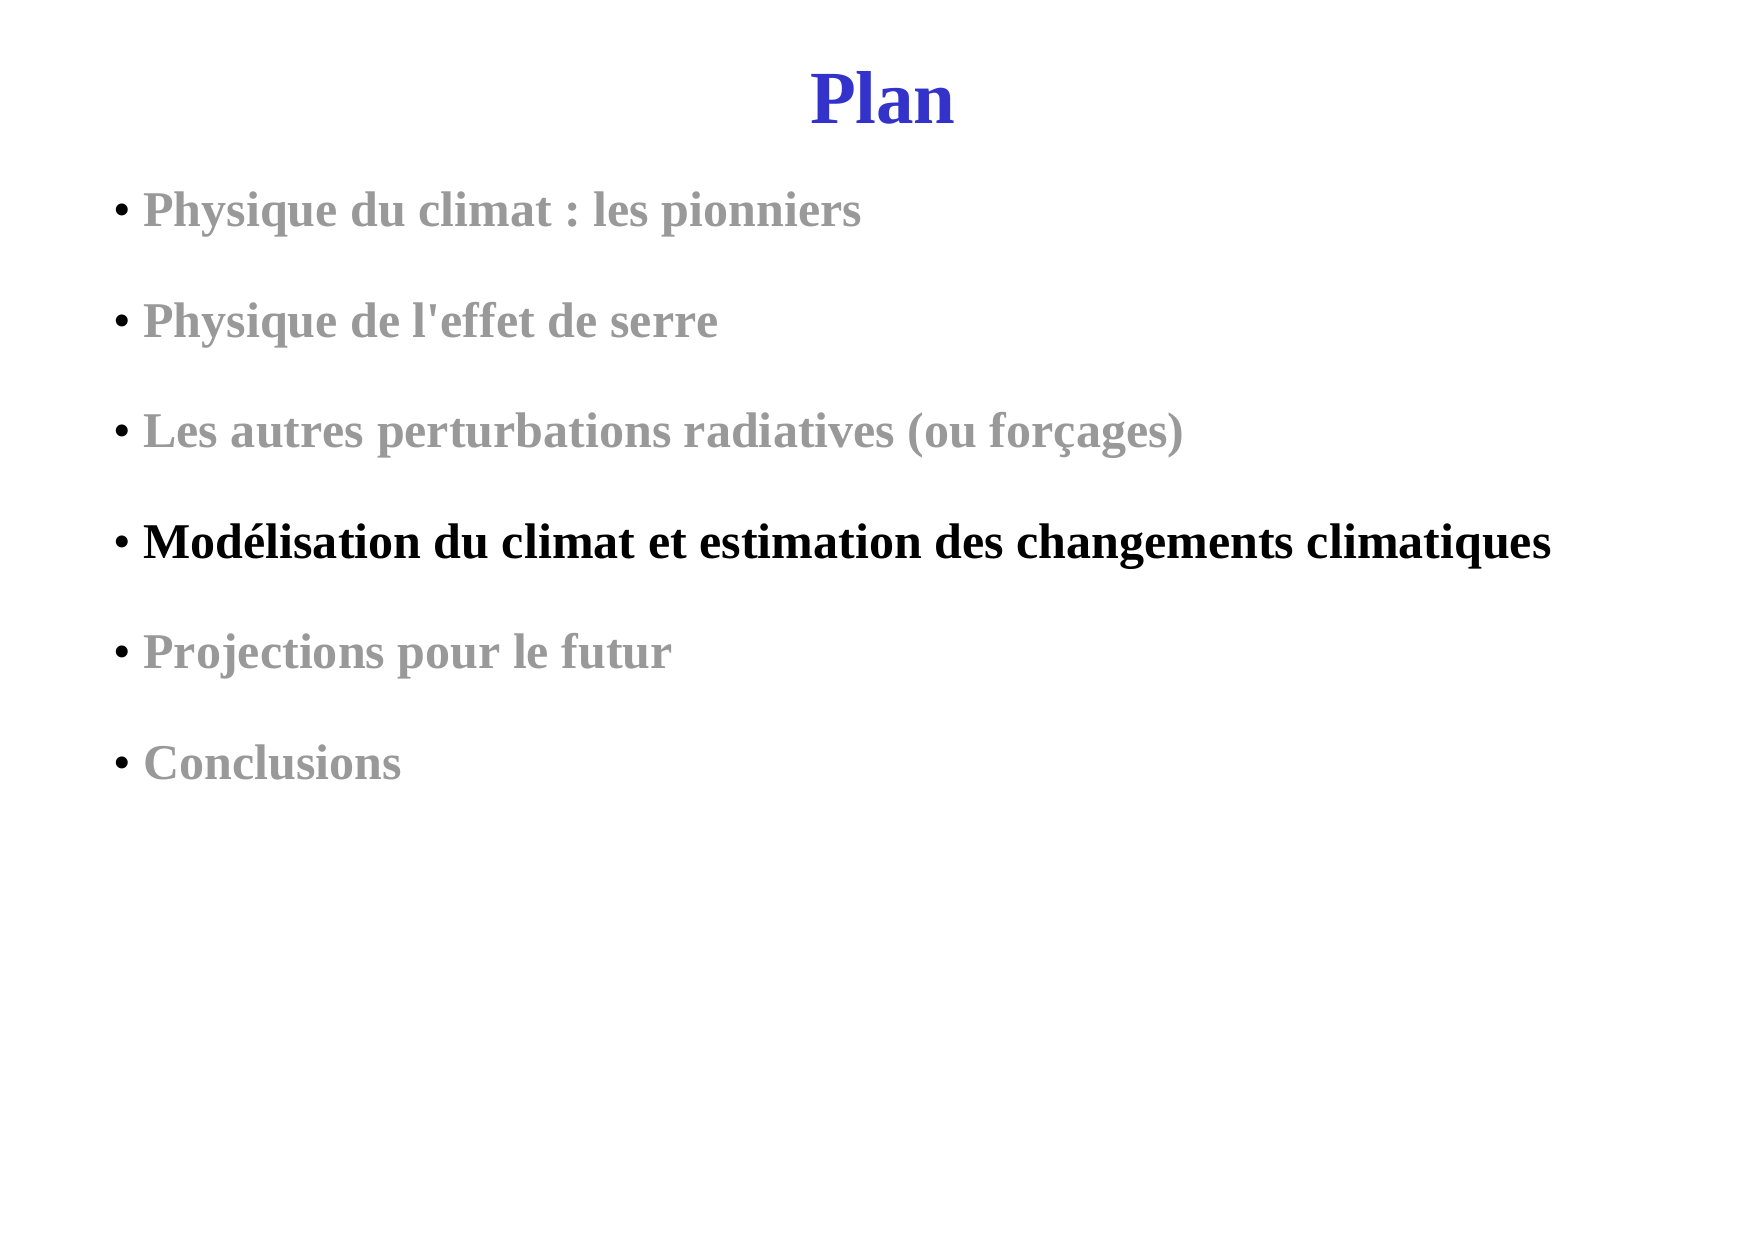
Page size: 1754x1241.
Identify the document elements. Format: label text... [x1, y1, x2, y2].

text_box Physique du climat : les pionniers Physique de l'effet de serre Les autres perturbations radiatives (ou forçages) Modélisation du climat et estimation des changements climatiques Projections pour le futur Conclusions [113, 182, 1692, 791]
text_box Plan [50, 53, 1716, 147]
